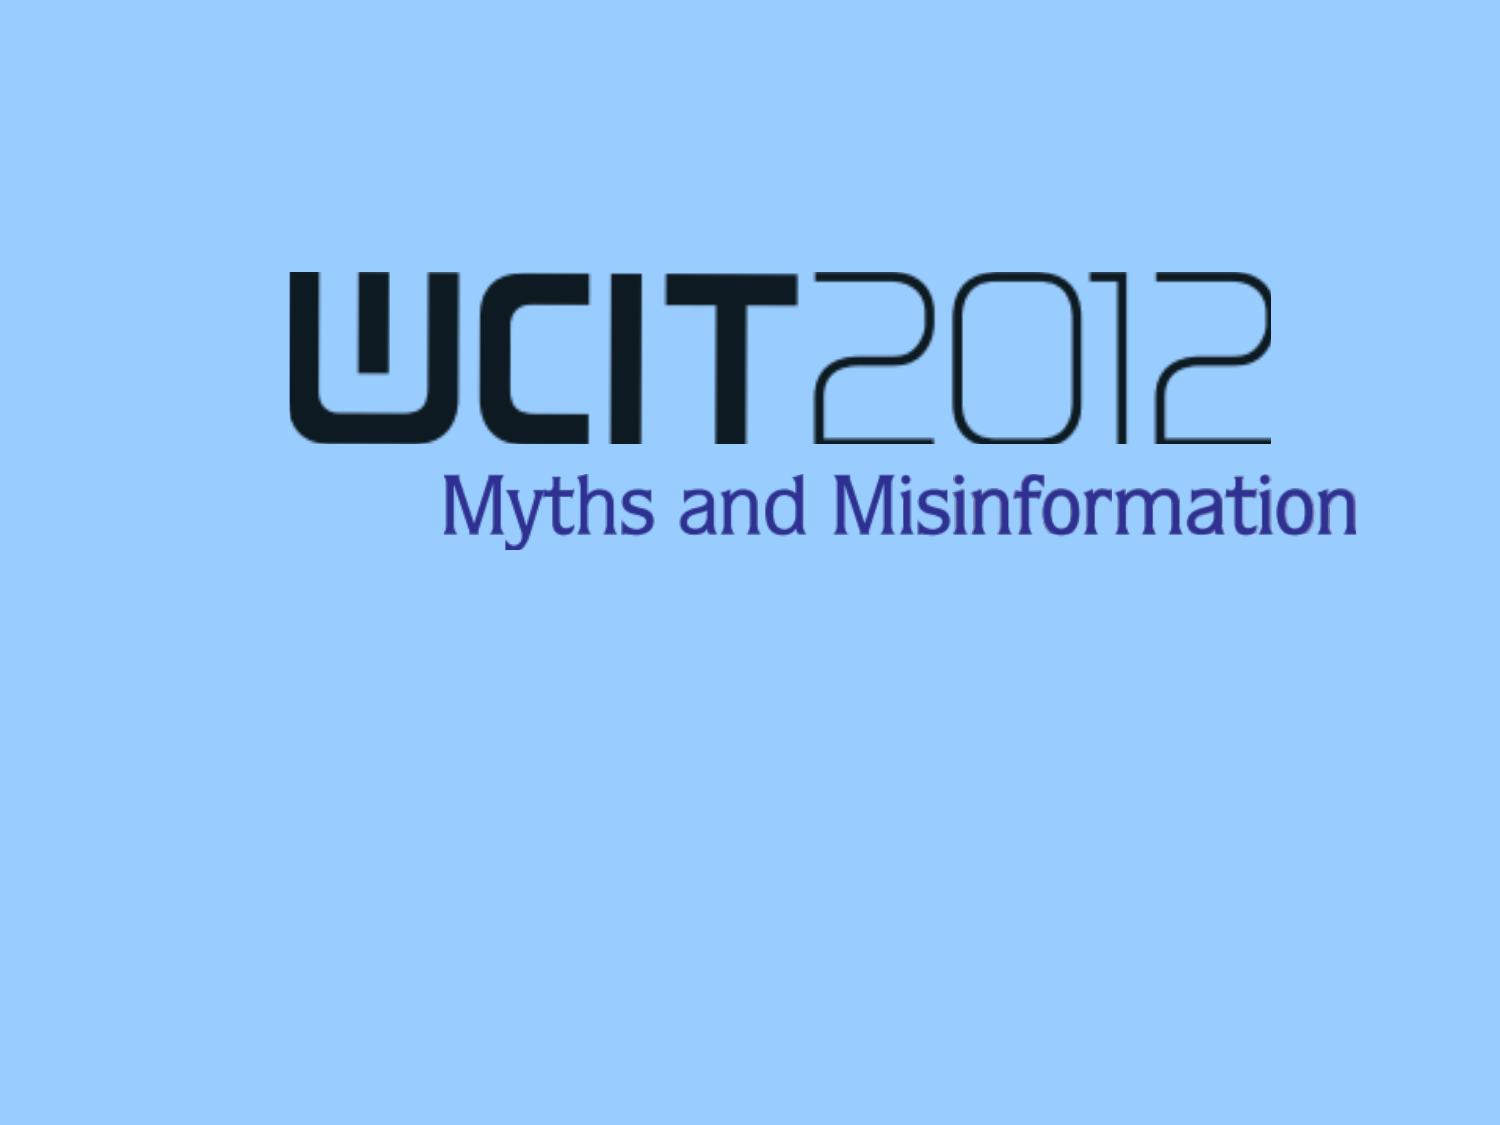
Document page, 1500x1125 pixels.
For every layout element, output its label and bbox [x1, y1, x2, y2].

picture [443, 474, 1357, 550]
picture [289, 272, 1271, 444]
